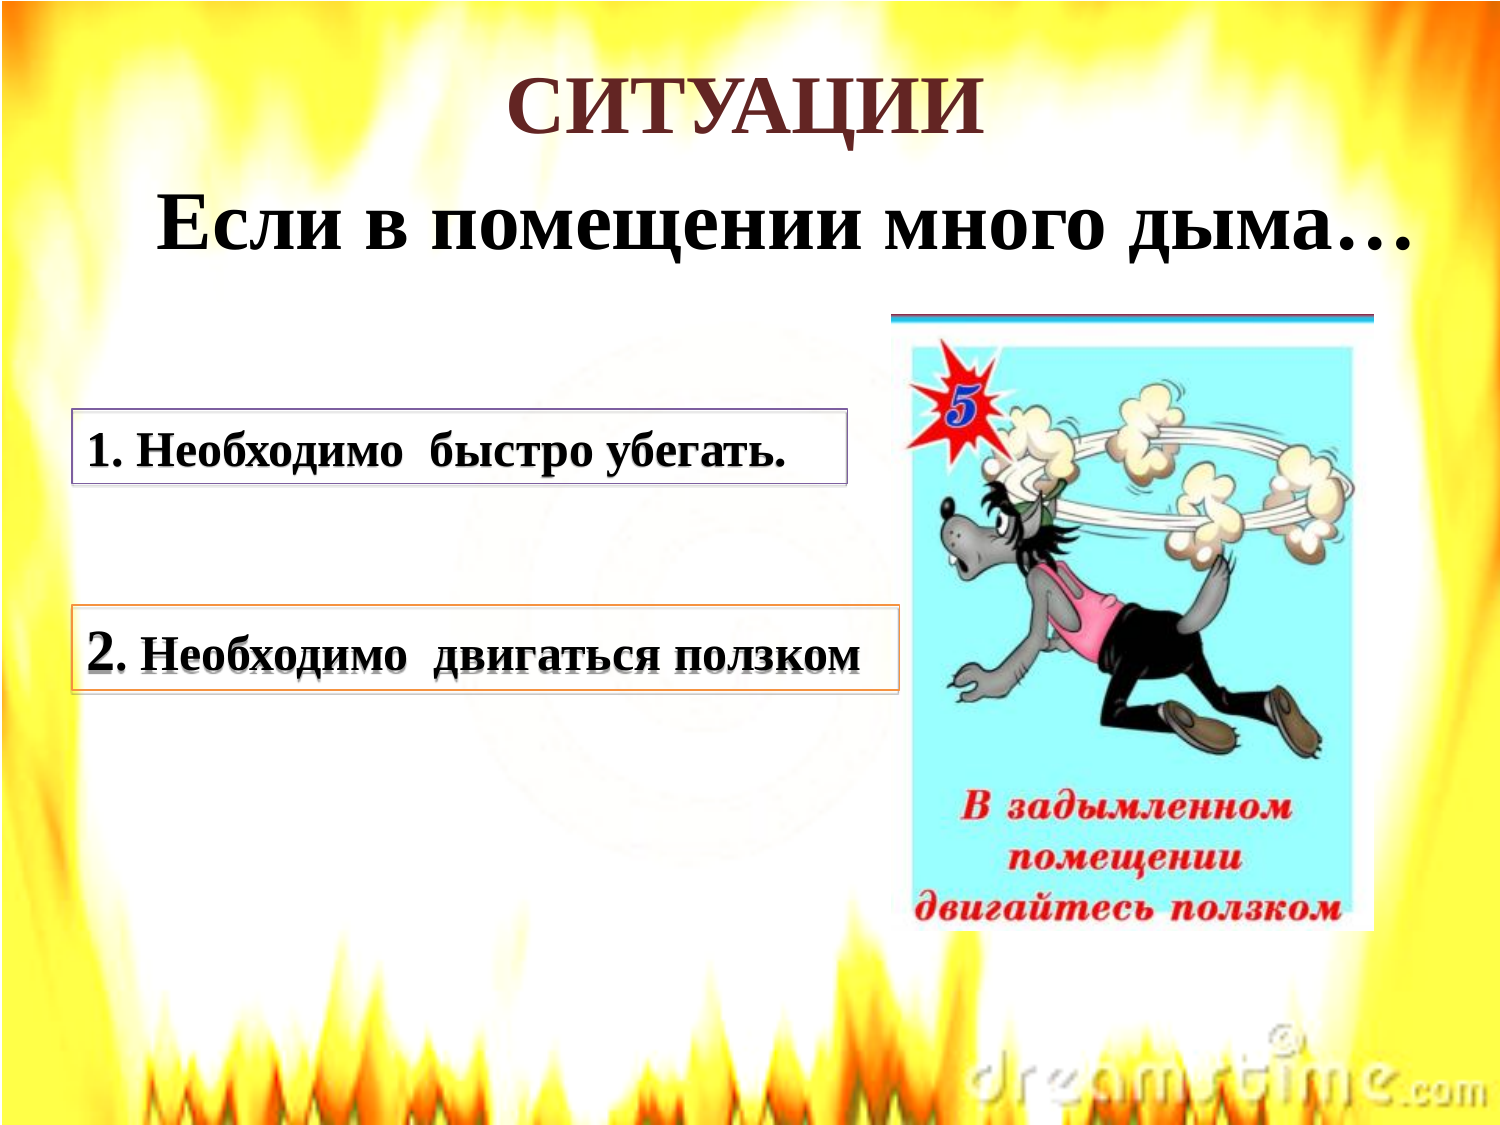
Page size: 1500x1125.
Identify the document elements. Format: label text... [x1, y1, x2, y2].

text_box 2. Необходимо двигаться ползком [71, 605, 900, 691]
text_box СИТУАЦИИ [491, 42, 1014, 158]
text_box Если в помещении много дыма… [142, 158, 1433, 274]
text_box 1. Необходимо быстро убегать. [71, 408, 848, 484]
picture [2, 1, 1500, 1125]
